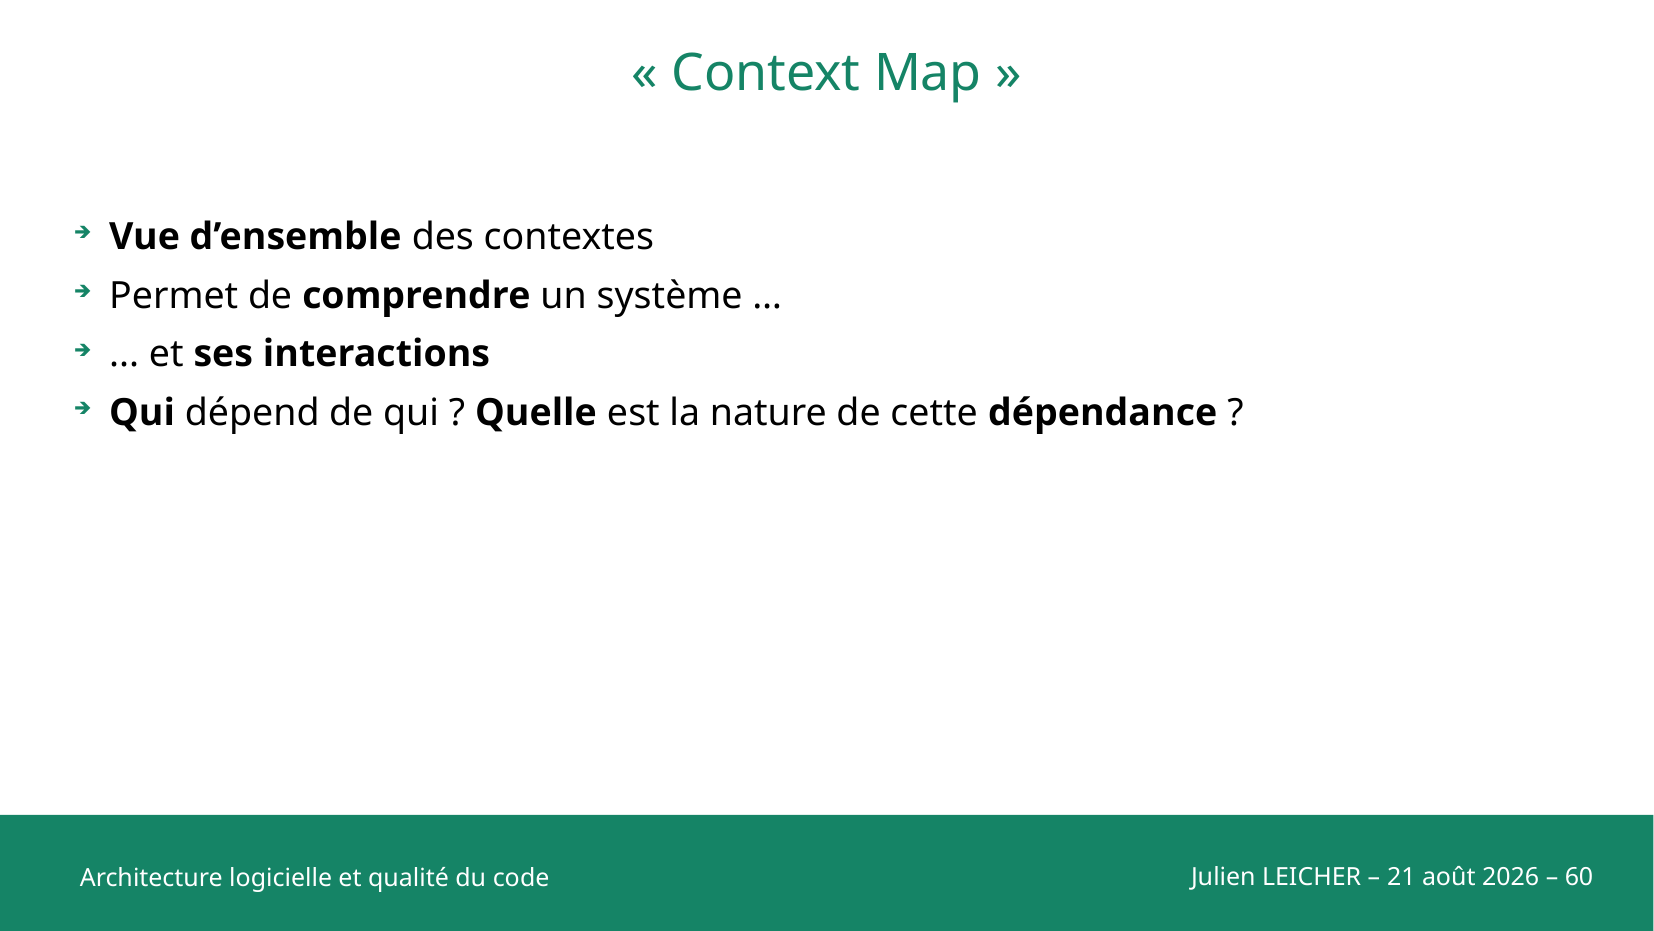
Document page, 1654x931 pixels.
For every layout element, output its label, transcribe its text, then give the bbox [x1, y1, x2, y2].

text_box Vue d’ensemble des contextes Permet de comprendre un système … ... et ses interactions Qui dépend de qui ? Quelle est la nature de cette dépendance ? [59, 194, 1595, 678]
text_box « Context Map » [0, 27, 1654, 113]
text_box Julien LEICHER – 18 mars 2022 – <number> [0, 814, 1654, 931]
text_box Architecture logicielle et qualité du code [64, 852, 798, 898]
